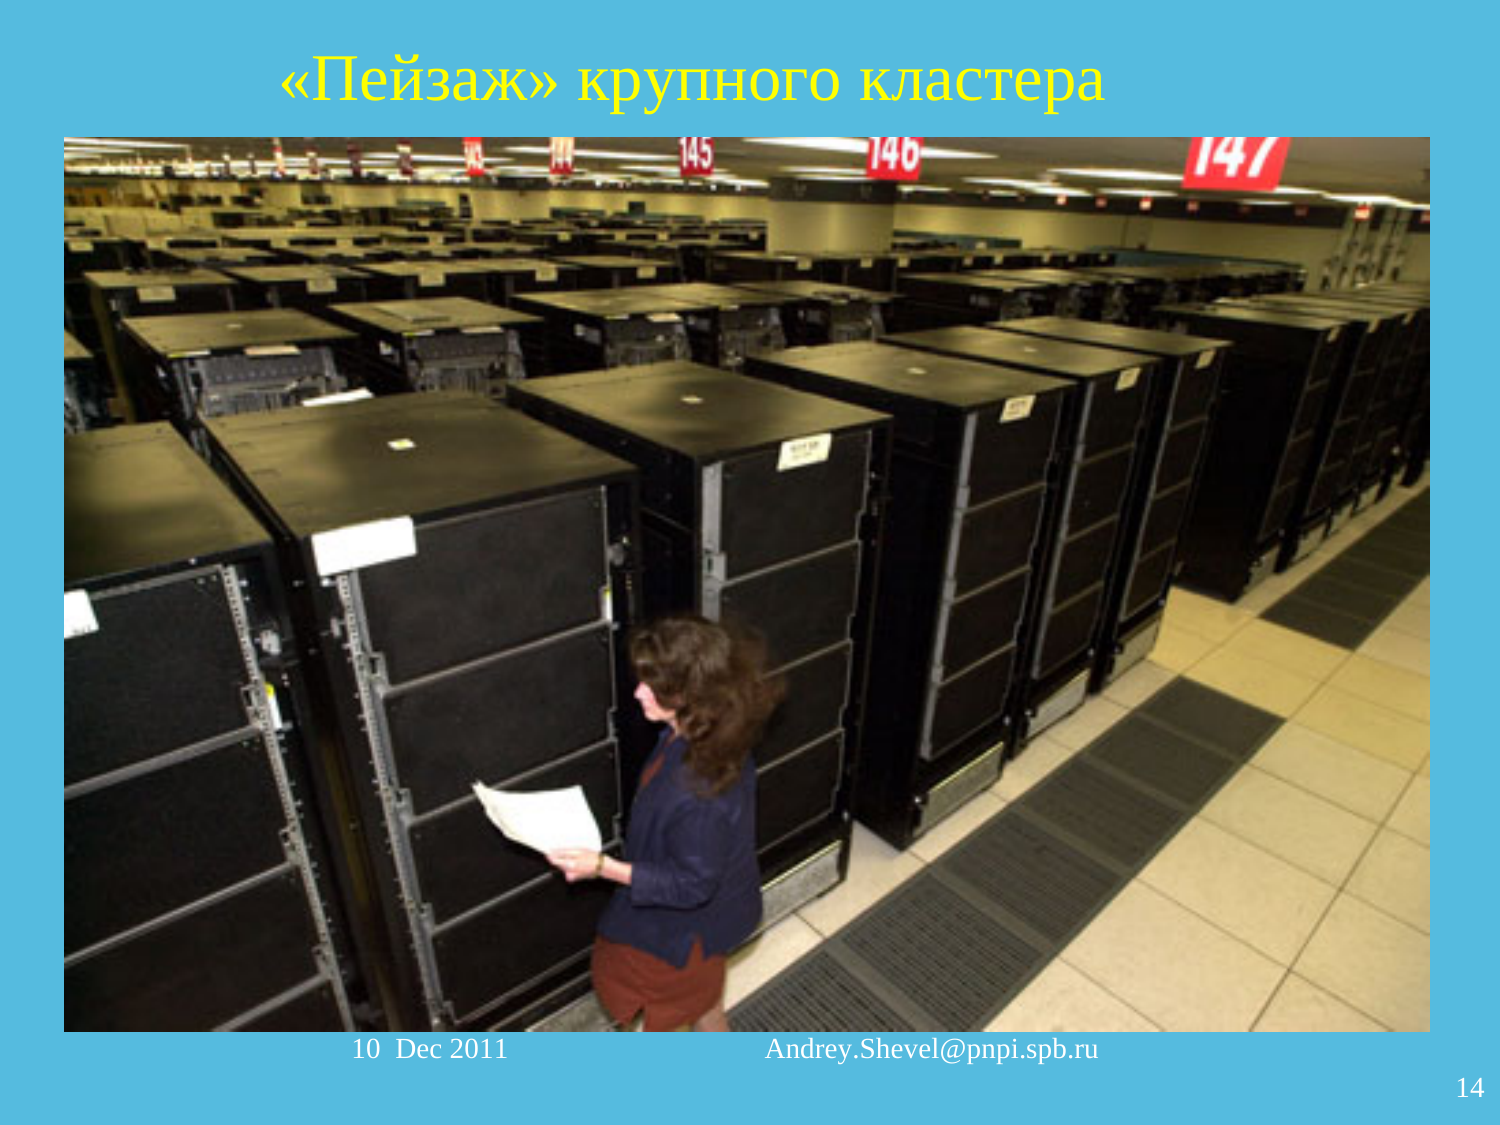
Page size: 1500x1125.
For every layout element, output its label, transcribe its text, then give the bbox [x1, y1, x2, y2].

chart [64, 137, 1430, 1032]
text_box «Пейзаж» крупного кластера [250, 26, 1123, 122]
